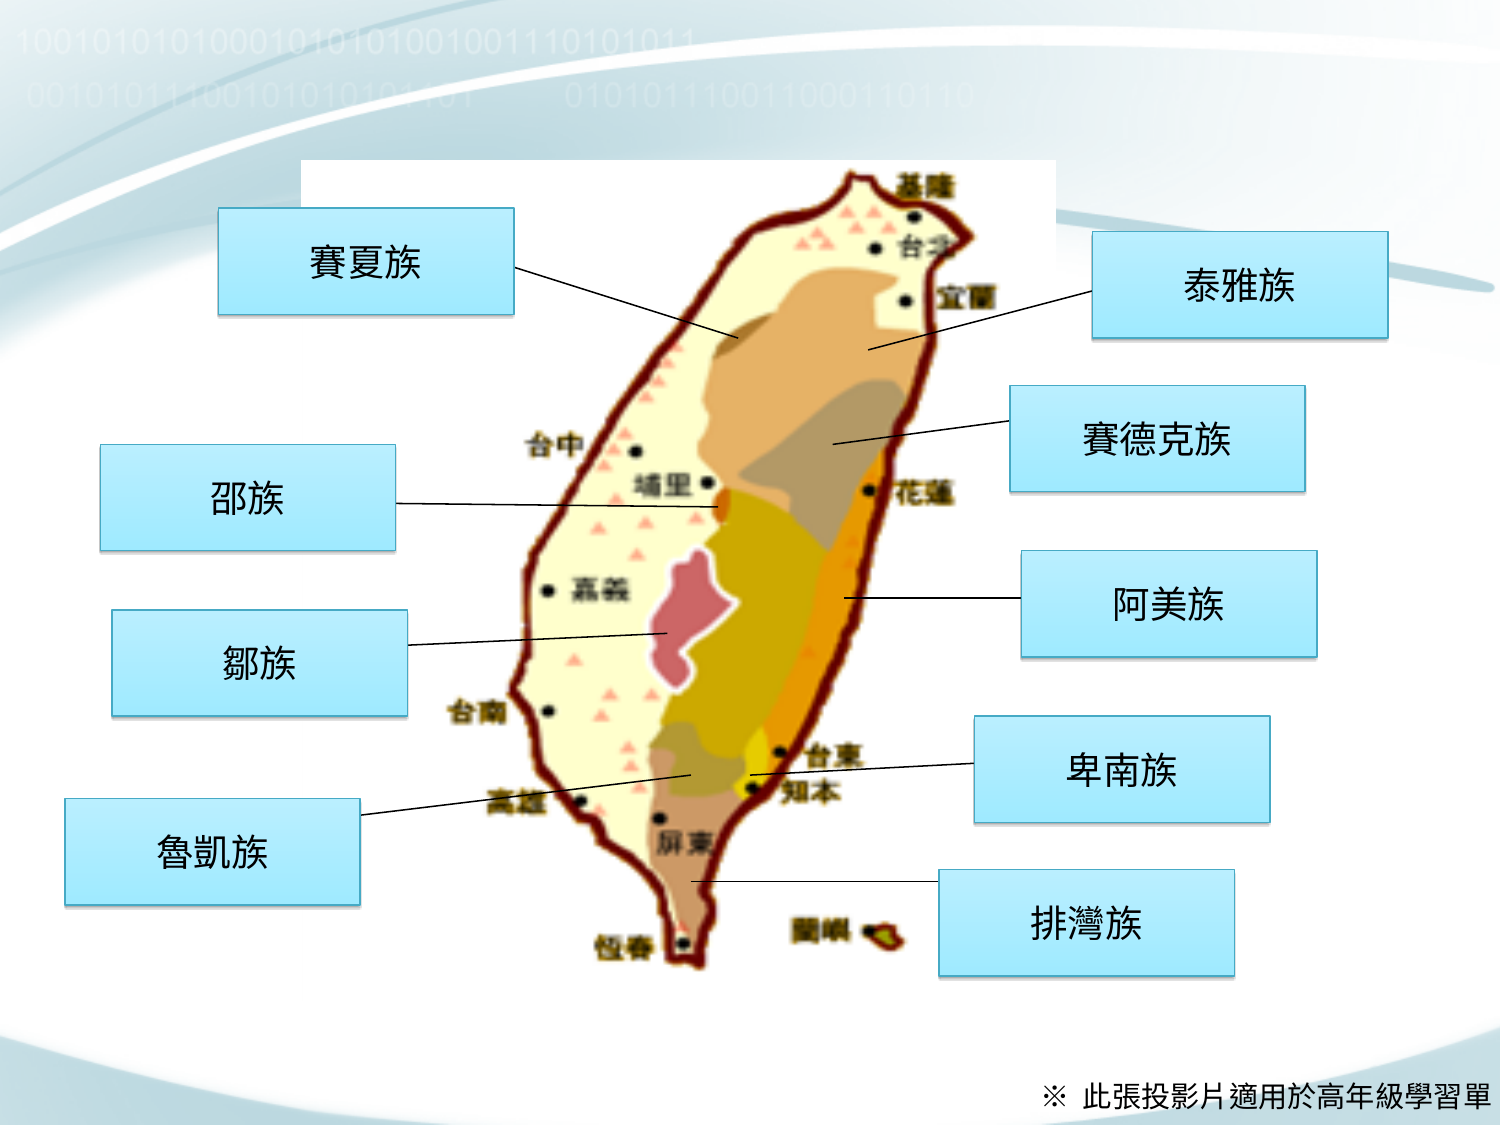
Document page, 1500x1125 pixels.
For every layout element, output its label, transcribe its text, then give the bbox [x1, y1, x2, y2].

text_box ※ 此張投影片適用於高年級學習單 [1025, 1070, 1500, 1121]
text_box 阿美族 [1022, 551, 1317, 657]
text_box 賽德克族 [1010, 385, 1305, 492]
text_box 賽夏族 [218, 208, 514, 314]
text_box 泰雅族 [1093, 232, 1388, 338]
text_box 鄒族 [112, 610, 407, 716]
text_box 卑南族 [974, 716, 1270, 822]
text_box 魯凱族 [65, 799, 360, 905]
text_box 排灣族 [939, 870, 1234, 976]
picture [301, 160, 1056, 1001]
text_box 邵族 [100, 444, 396, 551]
